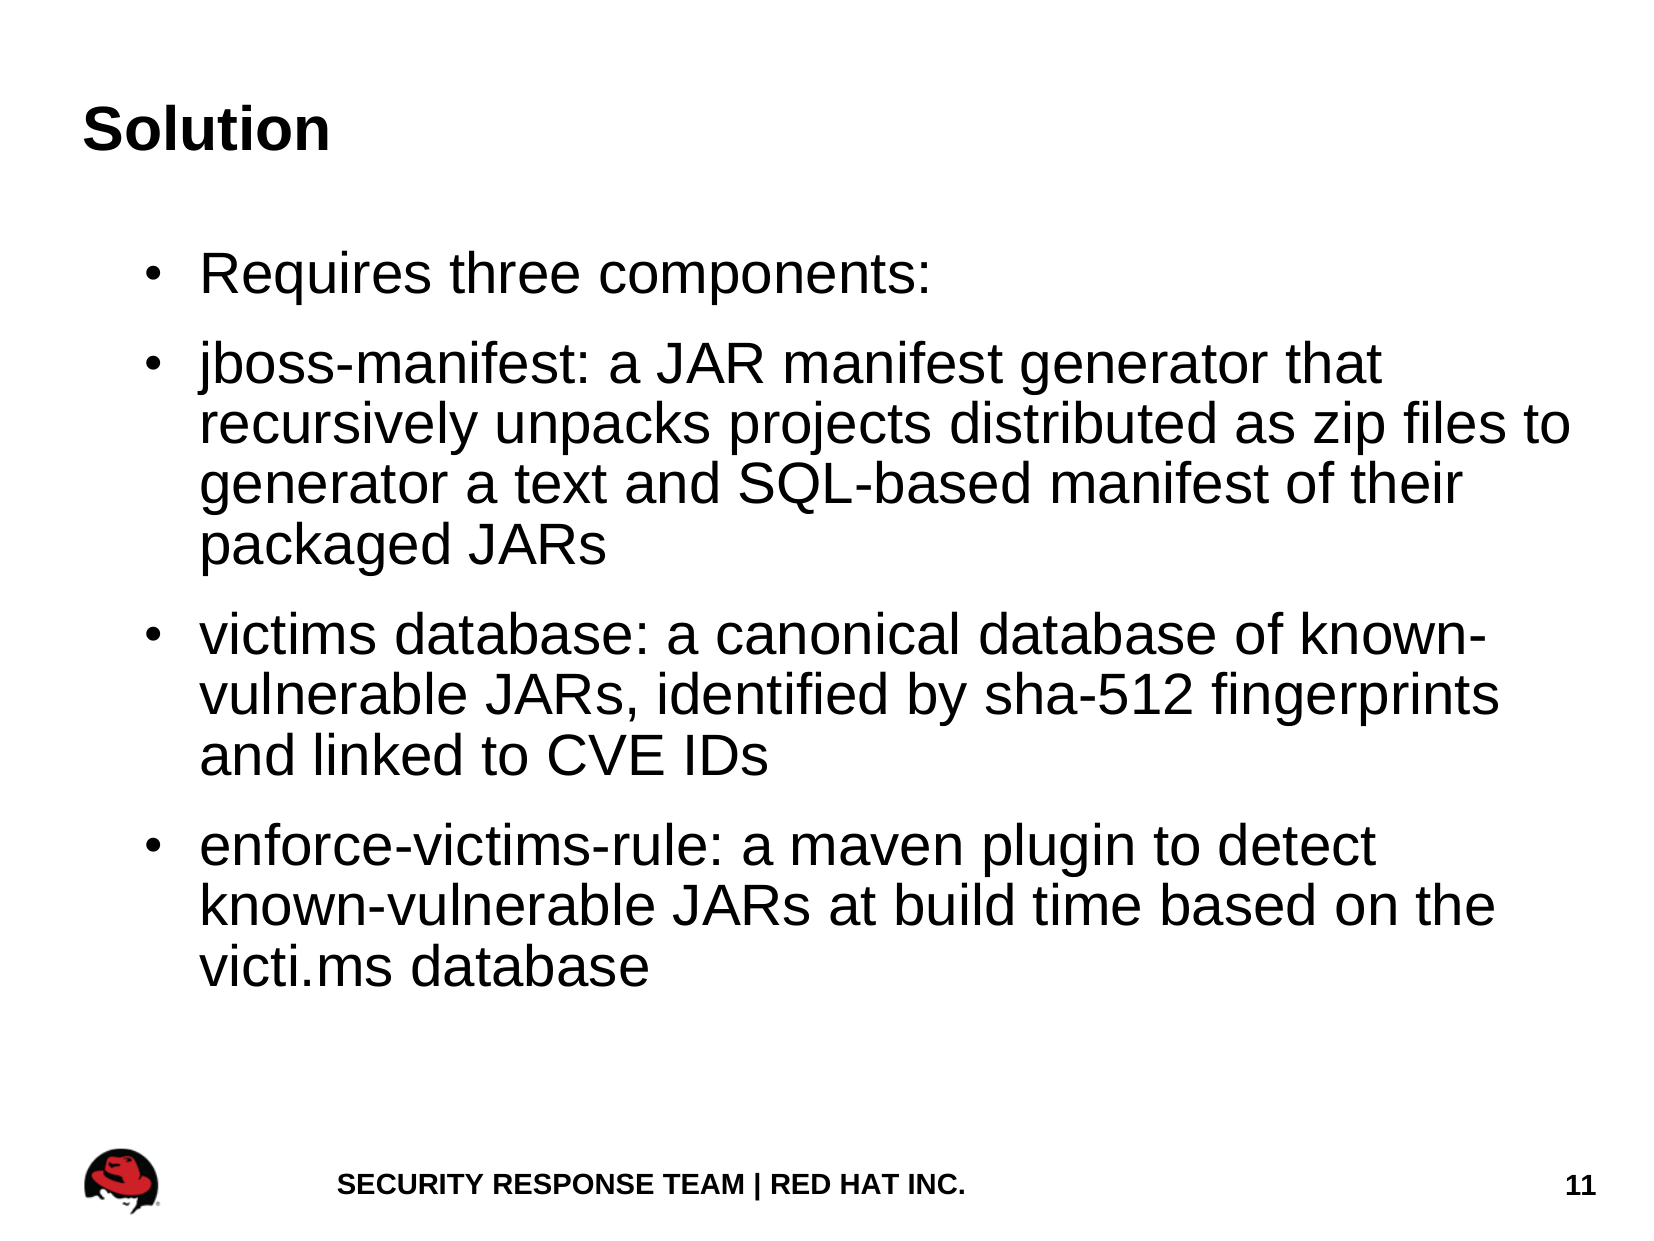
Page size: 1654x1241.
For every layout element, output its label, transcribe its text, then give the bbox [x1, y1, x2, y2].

title Solution [82, 37, 1571, 225]
picture [83, 1146, 166, 1224]
list Requires three components: jboss-manifest: a JAR manifest generator that recursively unpacks projects distributed as zip files to generator a text and SQL-based manifest of their packaged JARs victims database: a canonical database of known-vulnerable JARs, identified by sha-512 fingerprints and linked to CVE IDs enforce-victims-rule: a maven plugin to detect known-vulnerable JARs at build time based on the victi.ms database [86, 244, 1575, 1098]
